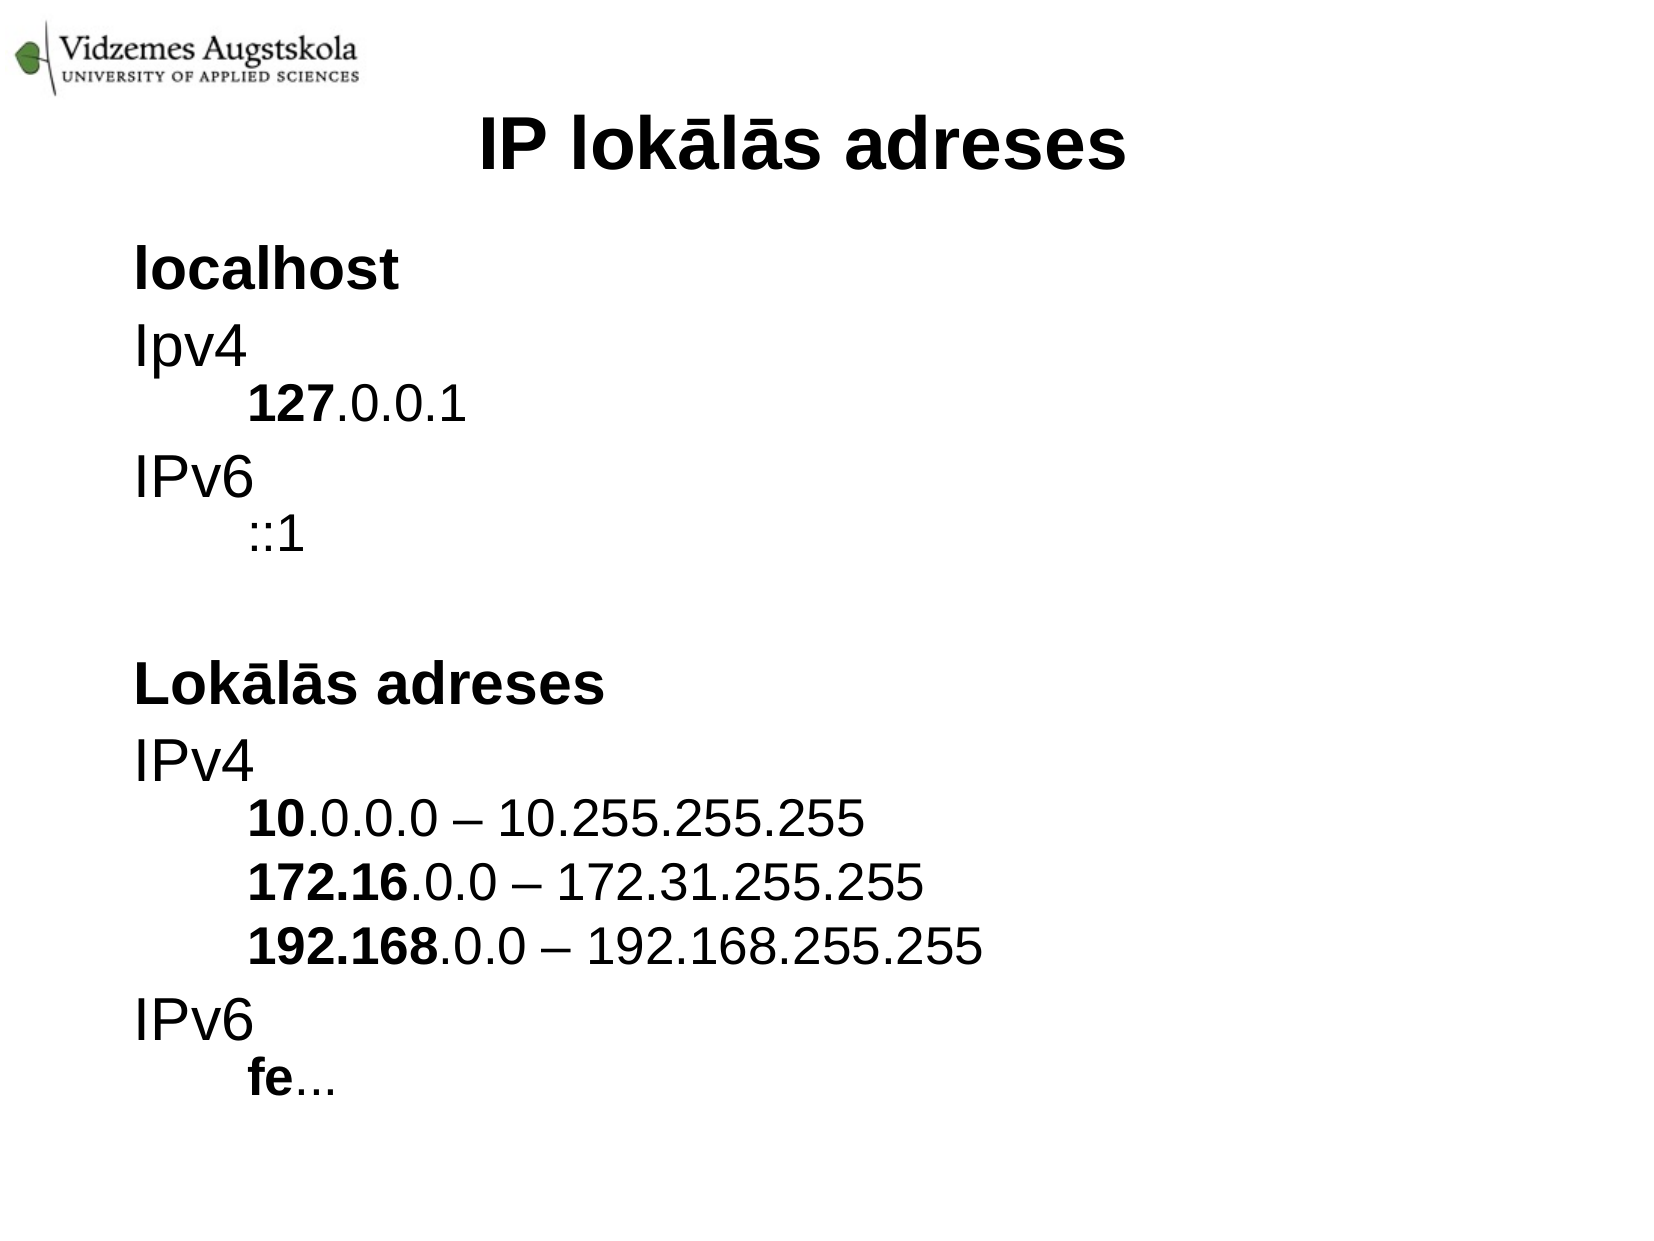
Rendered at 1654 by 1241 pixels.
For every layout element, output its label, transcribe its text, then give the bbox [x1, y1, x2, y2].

title IP lokālās adreses [94, 103, 1512, 188]
list localhost Ipv4 127.0.0.1 IPv6 ::1 Lokālās adreses IPv4 10.0.0.0 – 10.255.255.255 172.16.0.0 – 172.31.255.255 192.168.0.0 – 192.168.255.255 IPv6 fe... [82, 236, 1569, 1107]
picture [5, 2, 368, 113]
